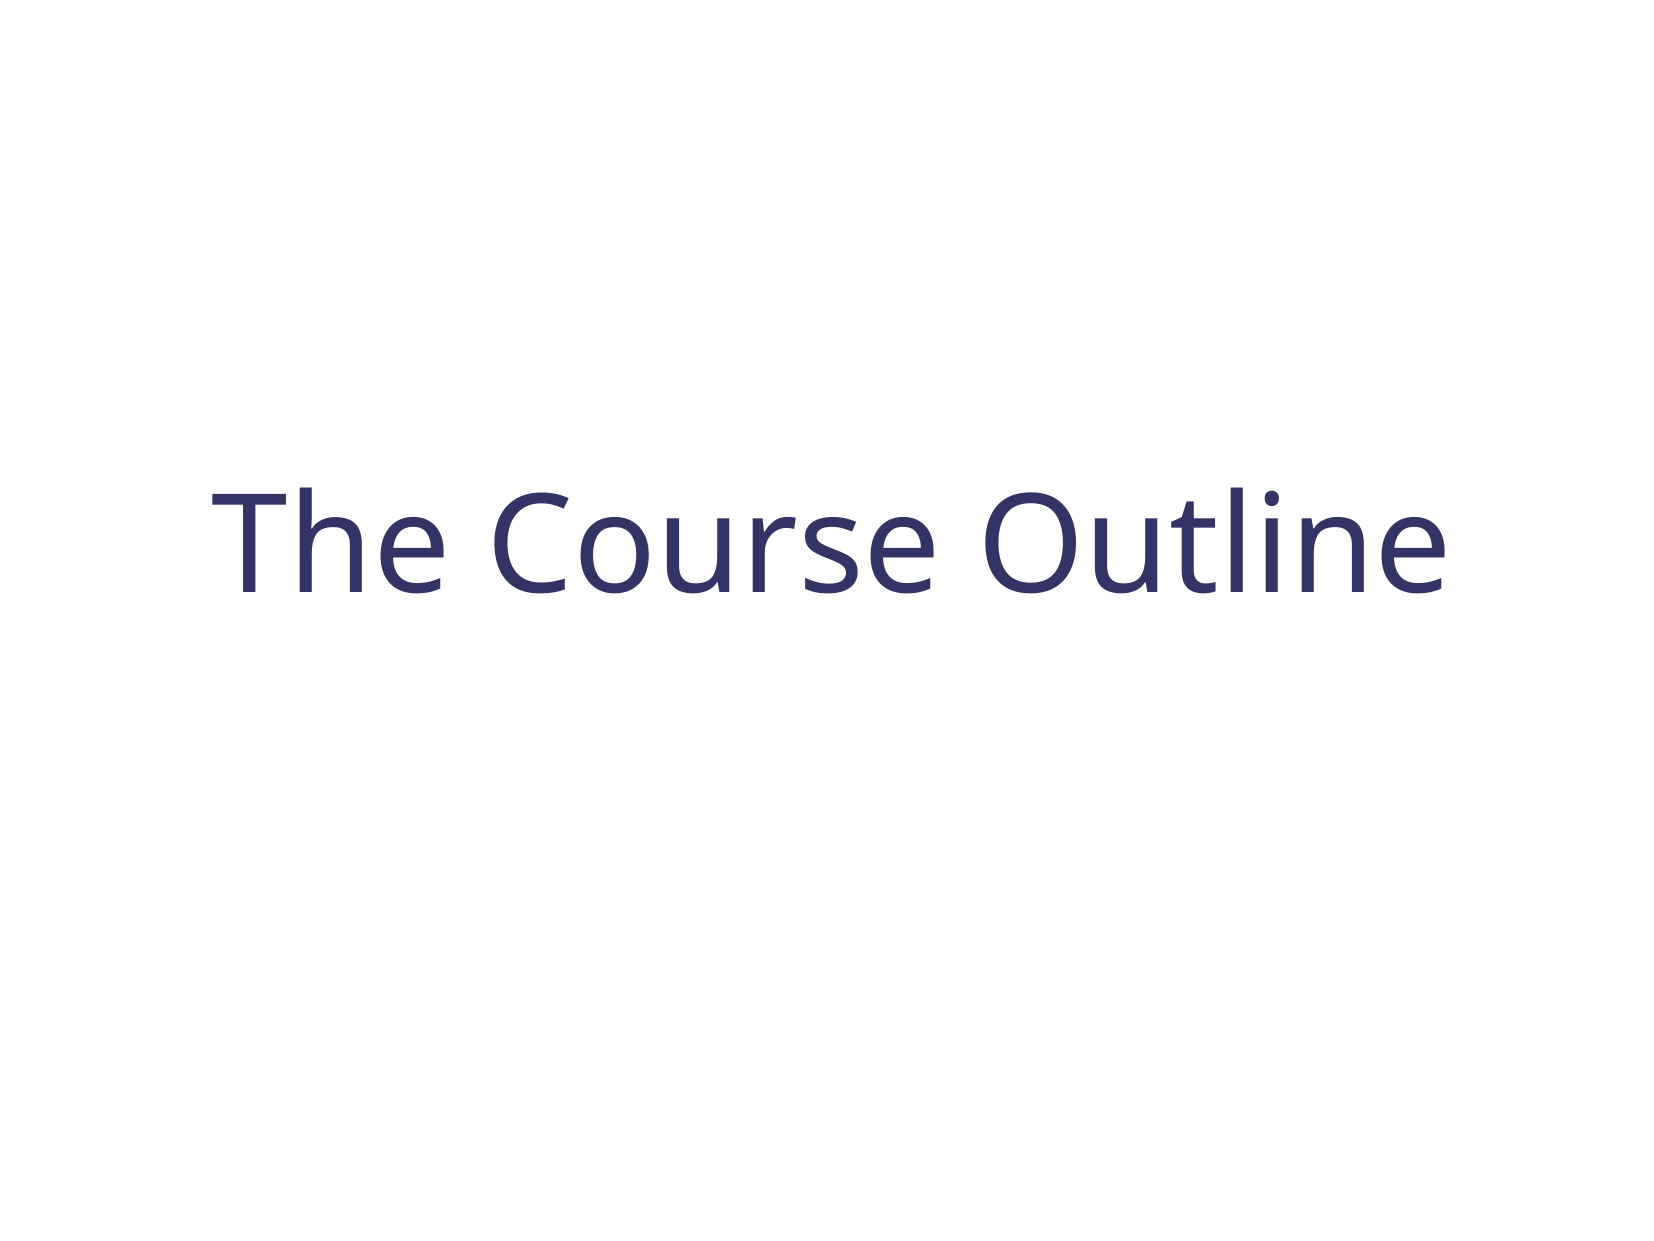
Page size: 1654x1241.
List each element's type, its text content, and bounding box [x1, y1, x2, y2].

title The Course Outline [88, 442, 1577, 636]
